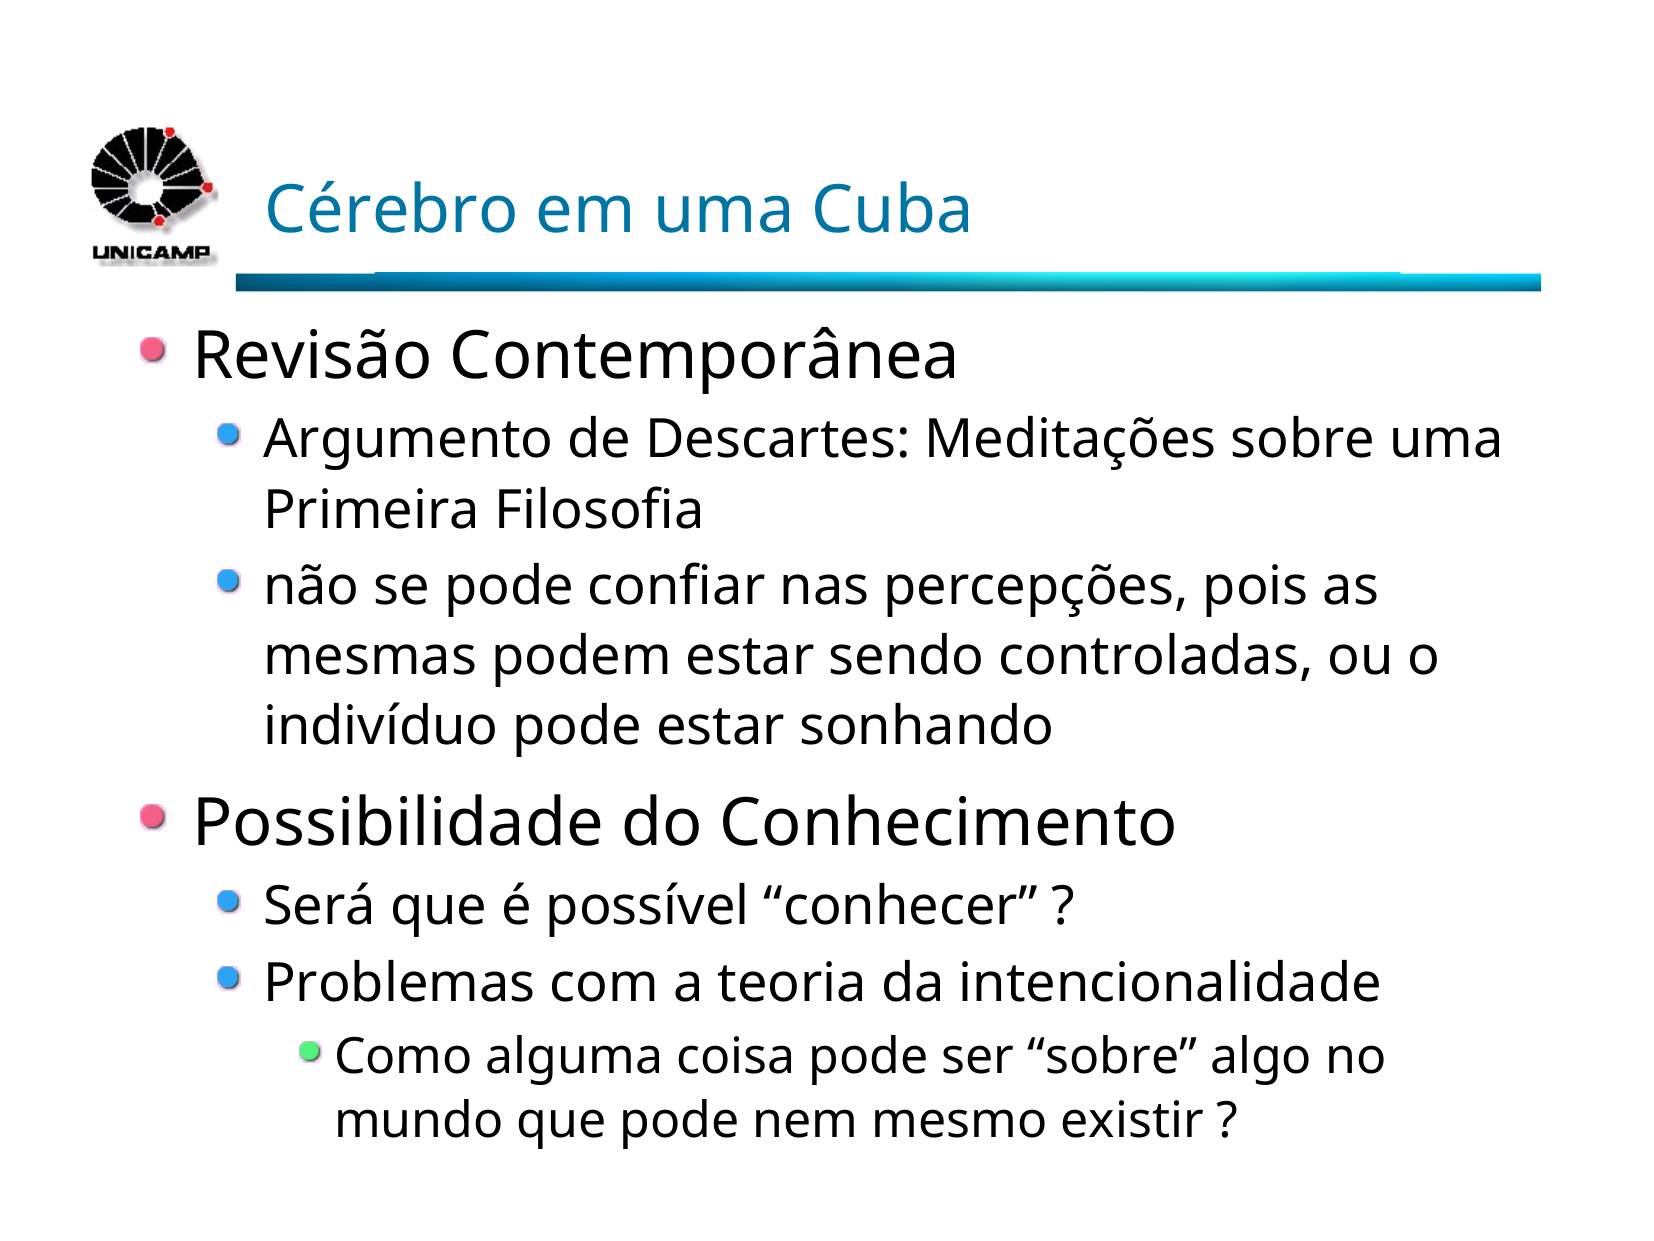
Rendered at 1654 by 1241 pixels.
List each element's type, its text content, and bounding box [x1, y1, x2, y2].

title Cérebro em uma Cuba [264, 42, 1534, 250]
list Revisão Contemporânea Argumento de Descartes: Meditações sobre uma Primeira Filosofia não se pode confiar nas percepções, pois as mesmas podem estar sendo controladas, ou o indivíduo pode estar sonhando Possibilidade do Conhecimento Será que é possível “conhecer” ? Problemas com a teoria da intencionalidade Como alguma coisa pode ser “sobre” algo no mundo que pode nem mesmo existir ? [121, 309, 1534, 1182]
picture [125, 272, 1654, 295]
